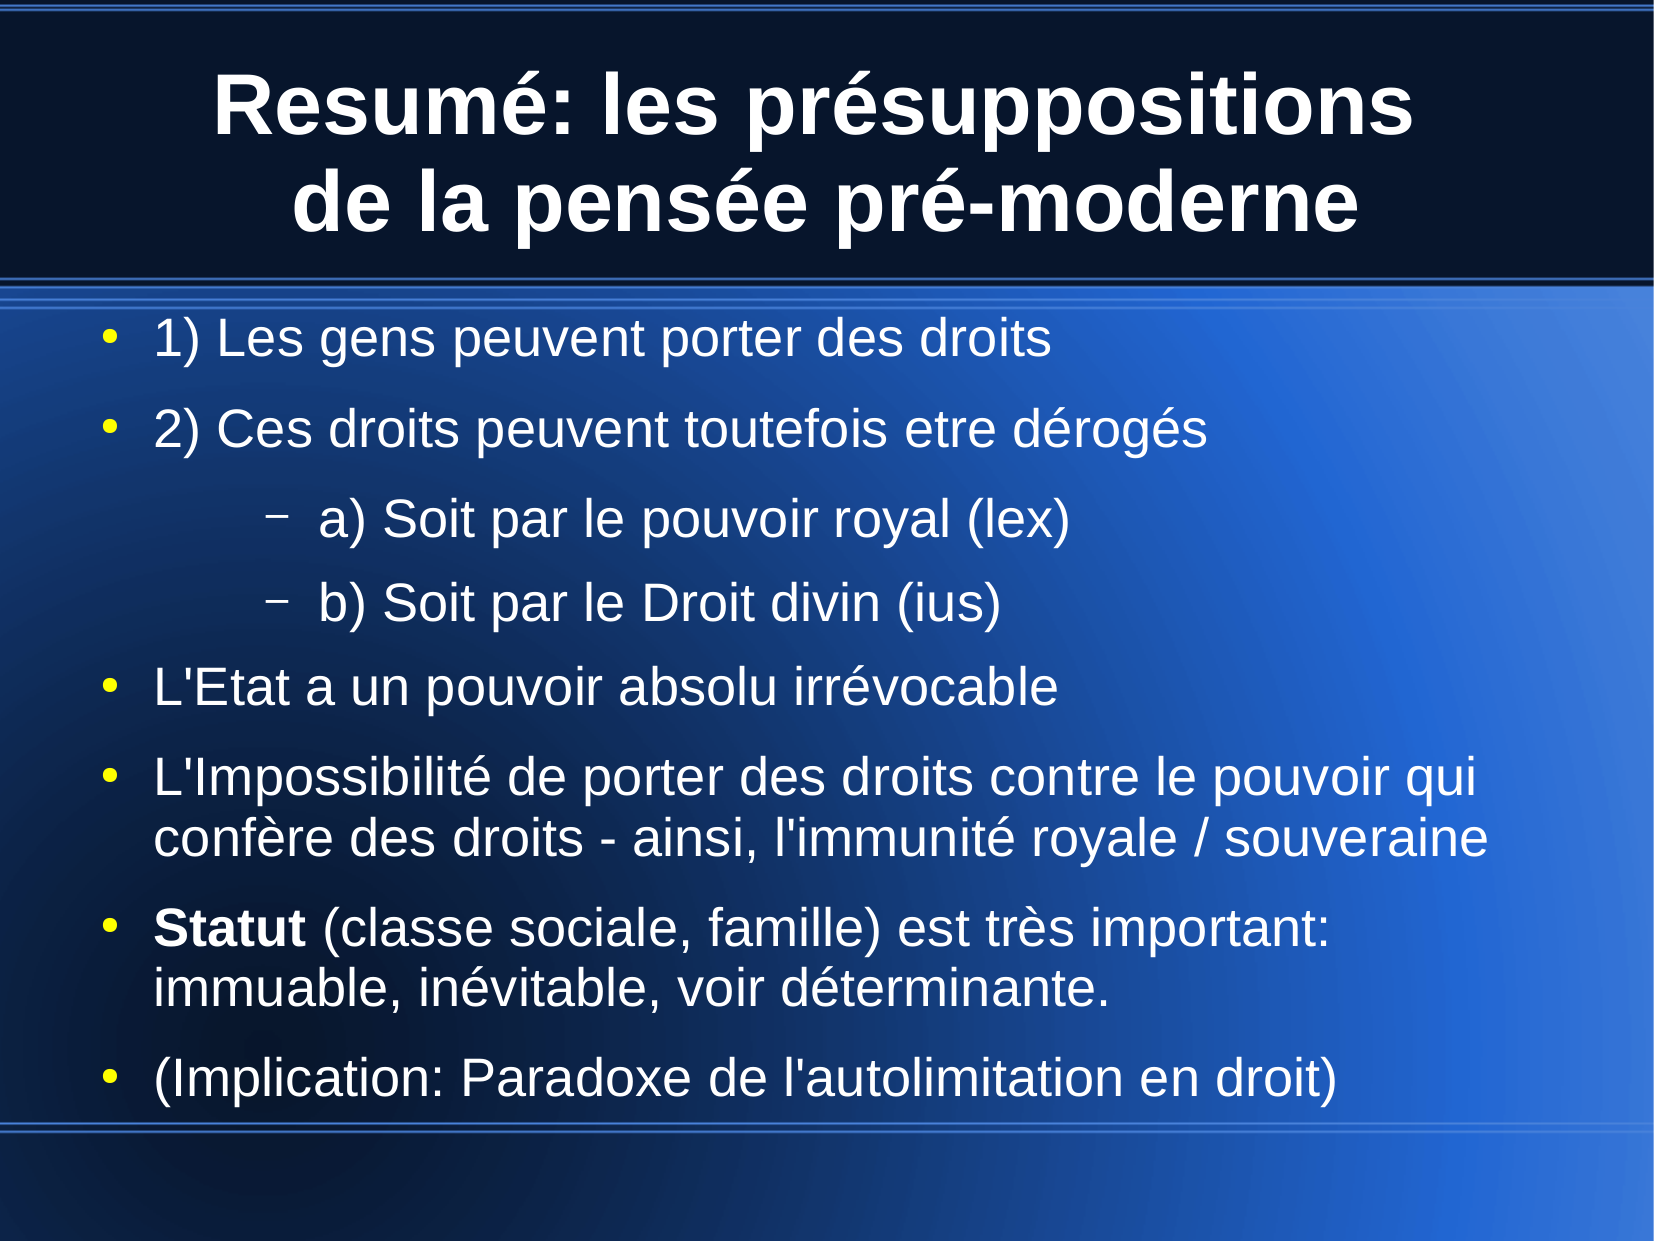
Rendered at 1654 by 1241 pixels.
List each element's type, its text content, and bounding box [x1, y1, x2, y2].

title Resumé: les présuppositions de la pensée pré-moderne [82, 49, 1571, 257]
picture [0, 0, 1654, 1241]
list 1) Les gens peuvent porter des droits 2) Ces droits peuvent toutefois etre dérogés a) Soit par le pouvoir royal (lex) b) Soit par le Droit divin (ius) L'Etat a un pouvoir absolu irrévocable L'Impossibilité de porter des droits contre le pouvoir qui confère des droits - ainsi, l'immunité royale / souveraine Statut (classe sociale, famille) est très important: immuable, inévitable, voir déterminante. (Implication: Paradoxe de l'autolimitation en droit) [82, 307, 1571, 1215]
